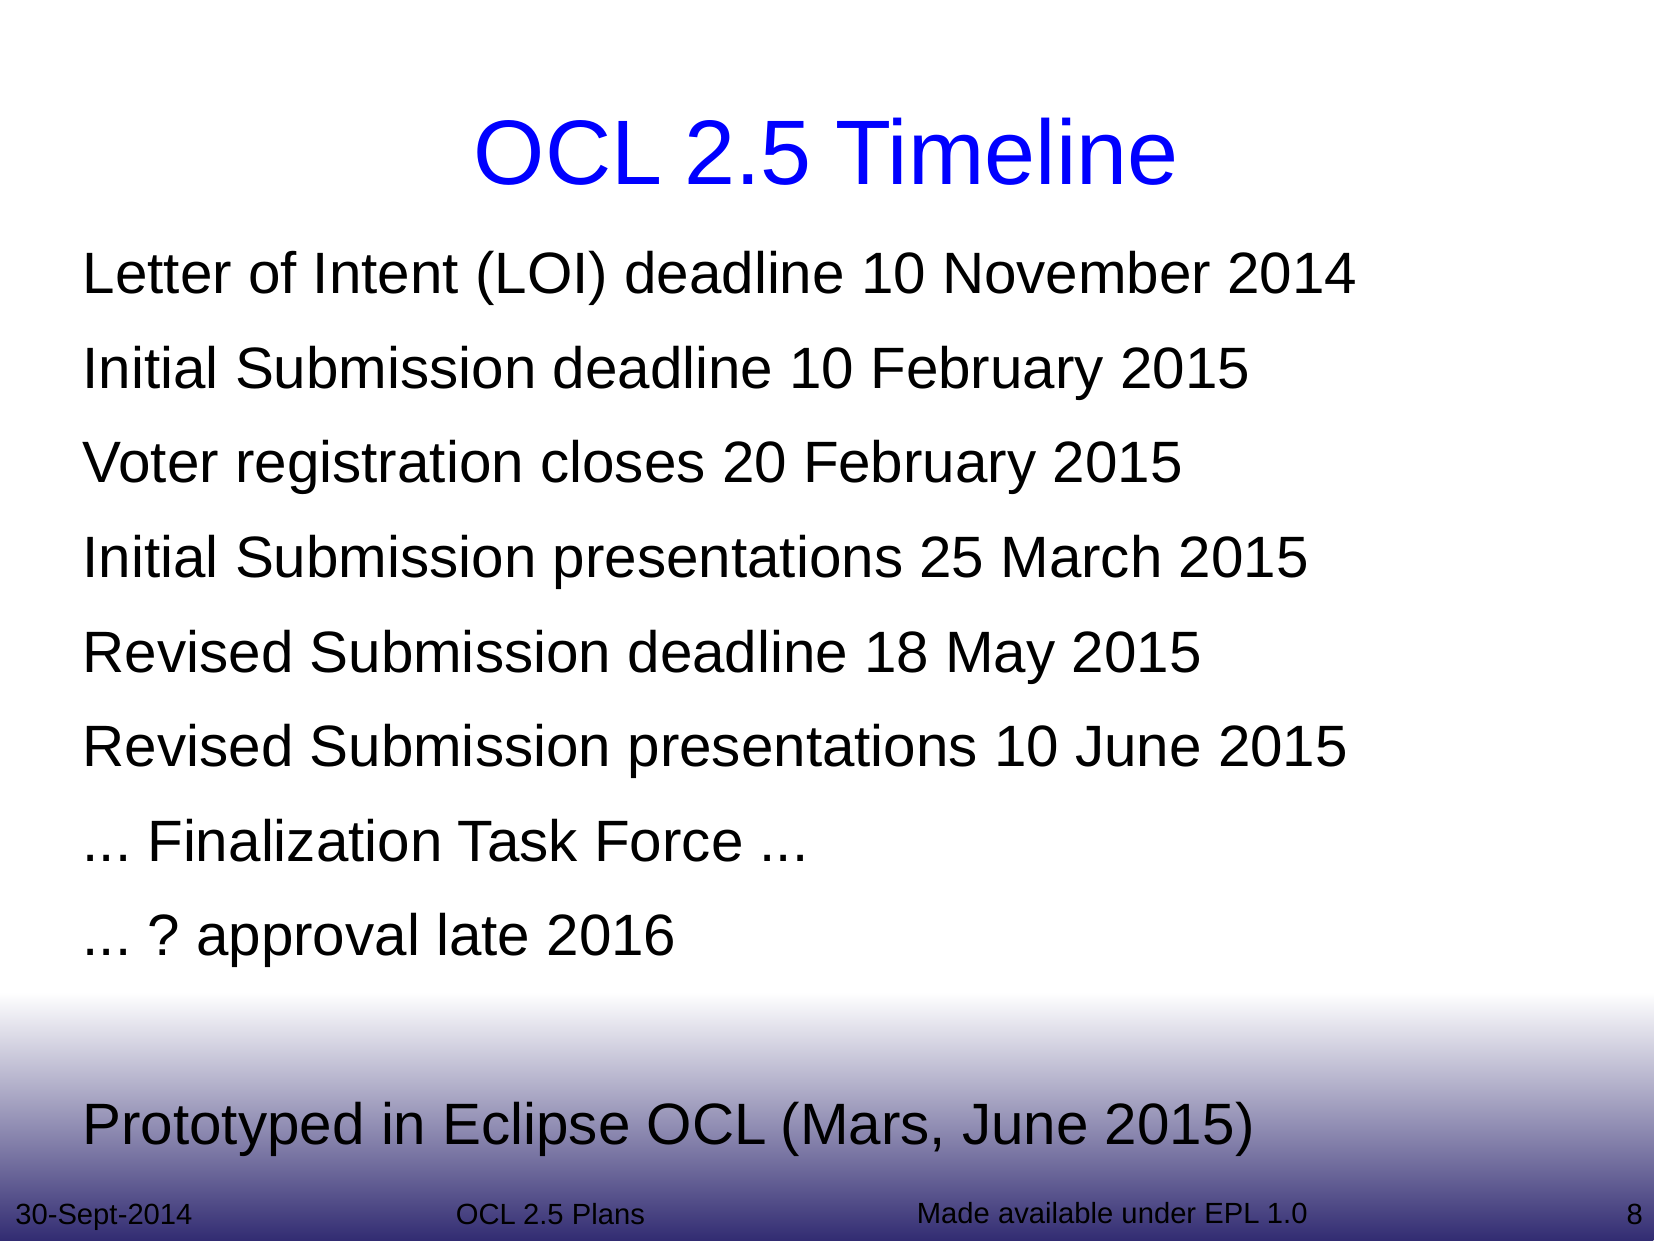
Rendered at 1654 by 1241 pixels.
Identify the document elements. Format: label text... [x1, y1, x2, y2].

list Letter of Intent (LOI) deadline 10 November 2014 Initial Submission deadline 10 February 2015 Voter registration closes 20 February 2015 Initial Submission presentations 25 March 2015 Revised Submission deadline 18 May 2015 Revised Submission presentations 10 June 2015 ... Finalization Task Force ... ... ? approval late 2016 Prototyped in Eclipse OCL (Mars, June 2015) [82, 241, 1571, 1155]
title OCL 2.5 Timeline [82, 49, 1571, 241]
